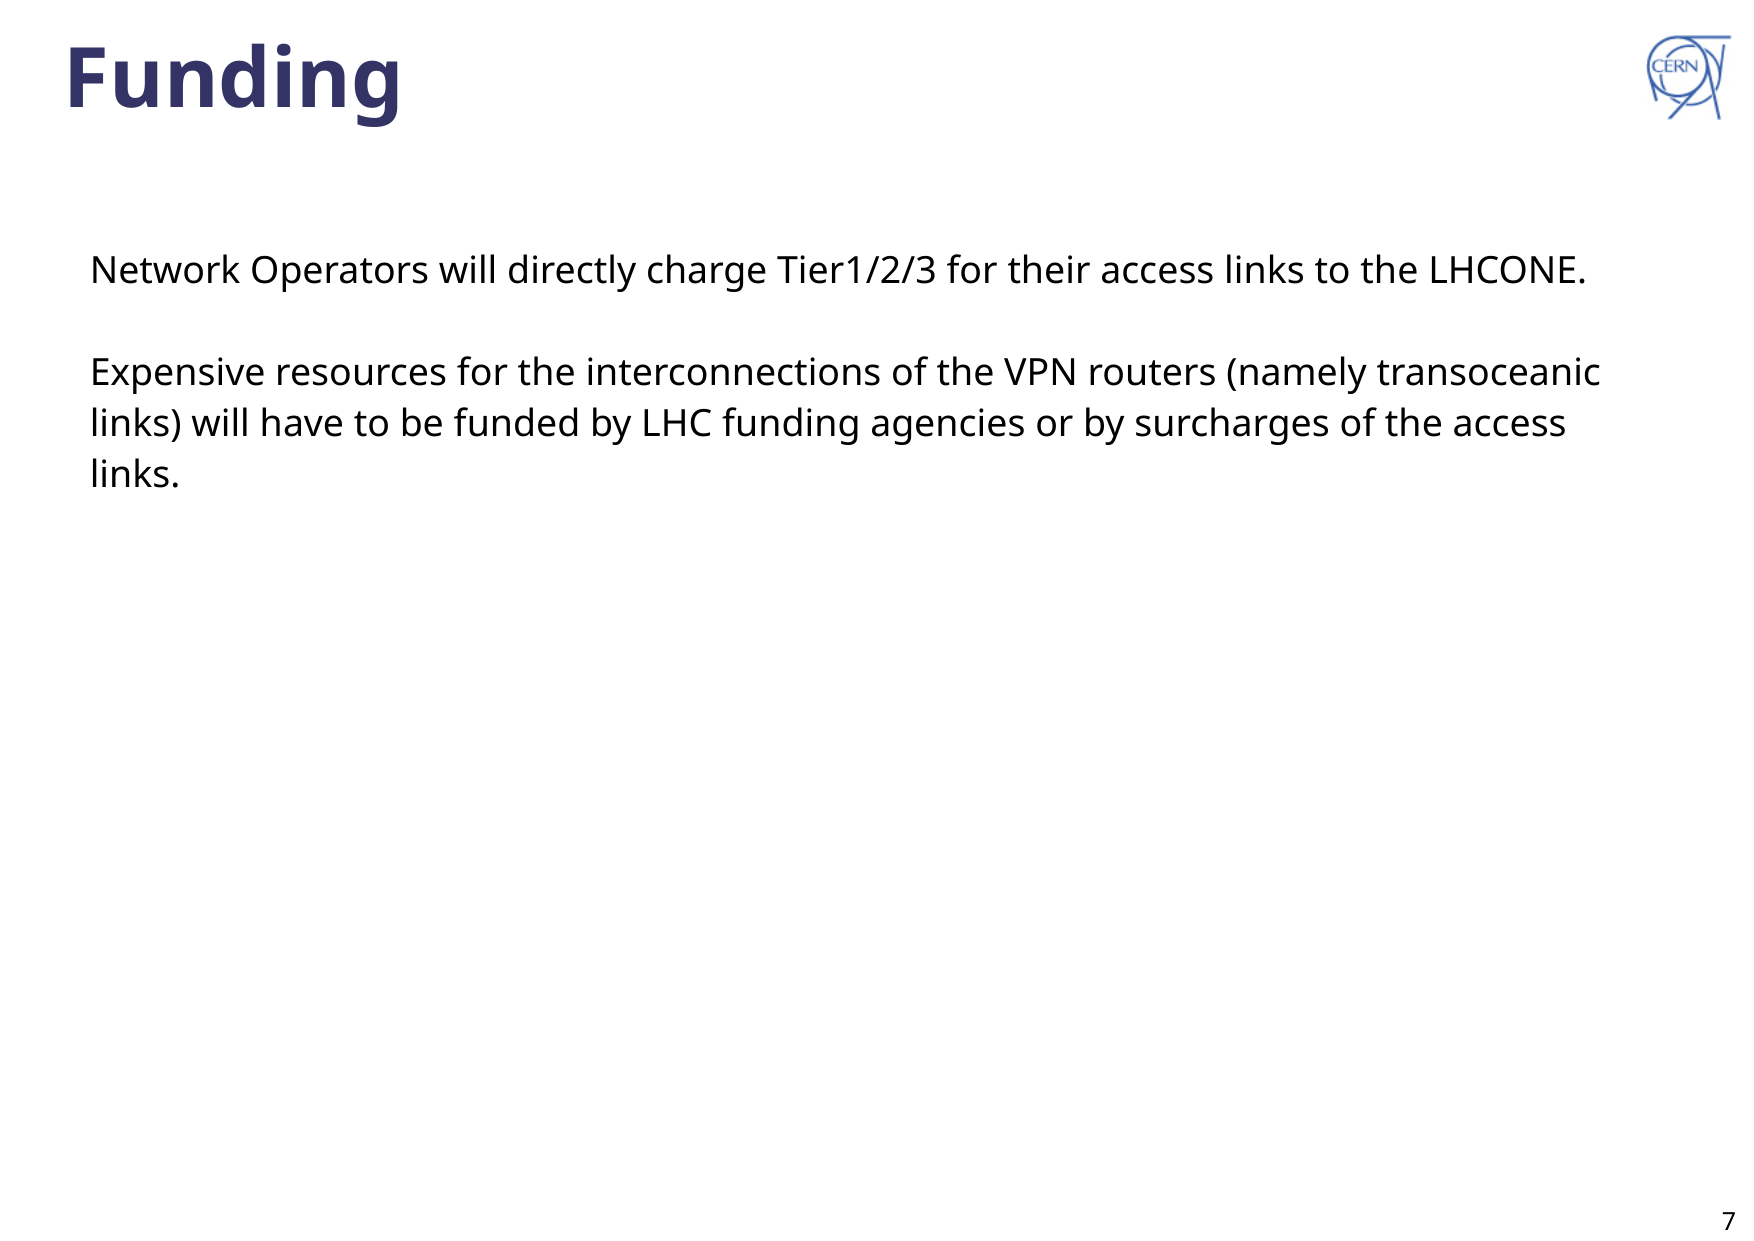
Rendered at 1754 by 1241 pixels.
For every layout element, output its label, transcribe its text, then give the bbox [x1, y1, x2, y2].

picture [1646, 34, 1732, 120]
text_box Network Operators will directly charge Tier1/2/3 for their access links to the LHCONE. Expensive resources for the interconnections of the VPN routers (namely transoceanic links) will have to be funded by LHC funding agencies or by surcharges of the access links. [75, 236, 1684, 478]
title Funding [63, 0, 1621, 166]
